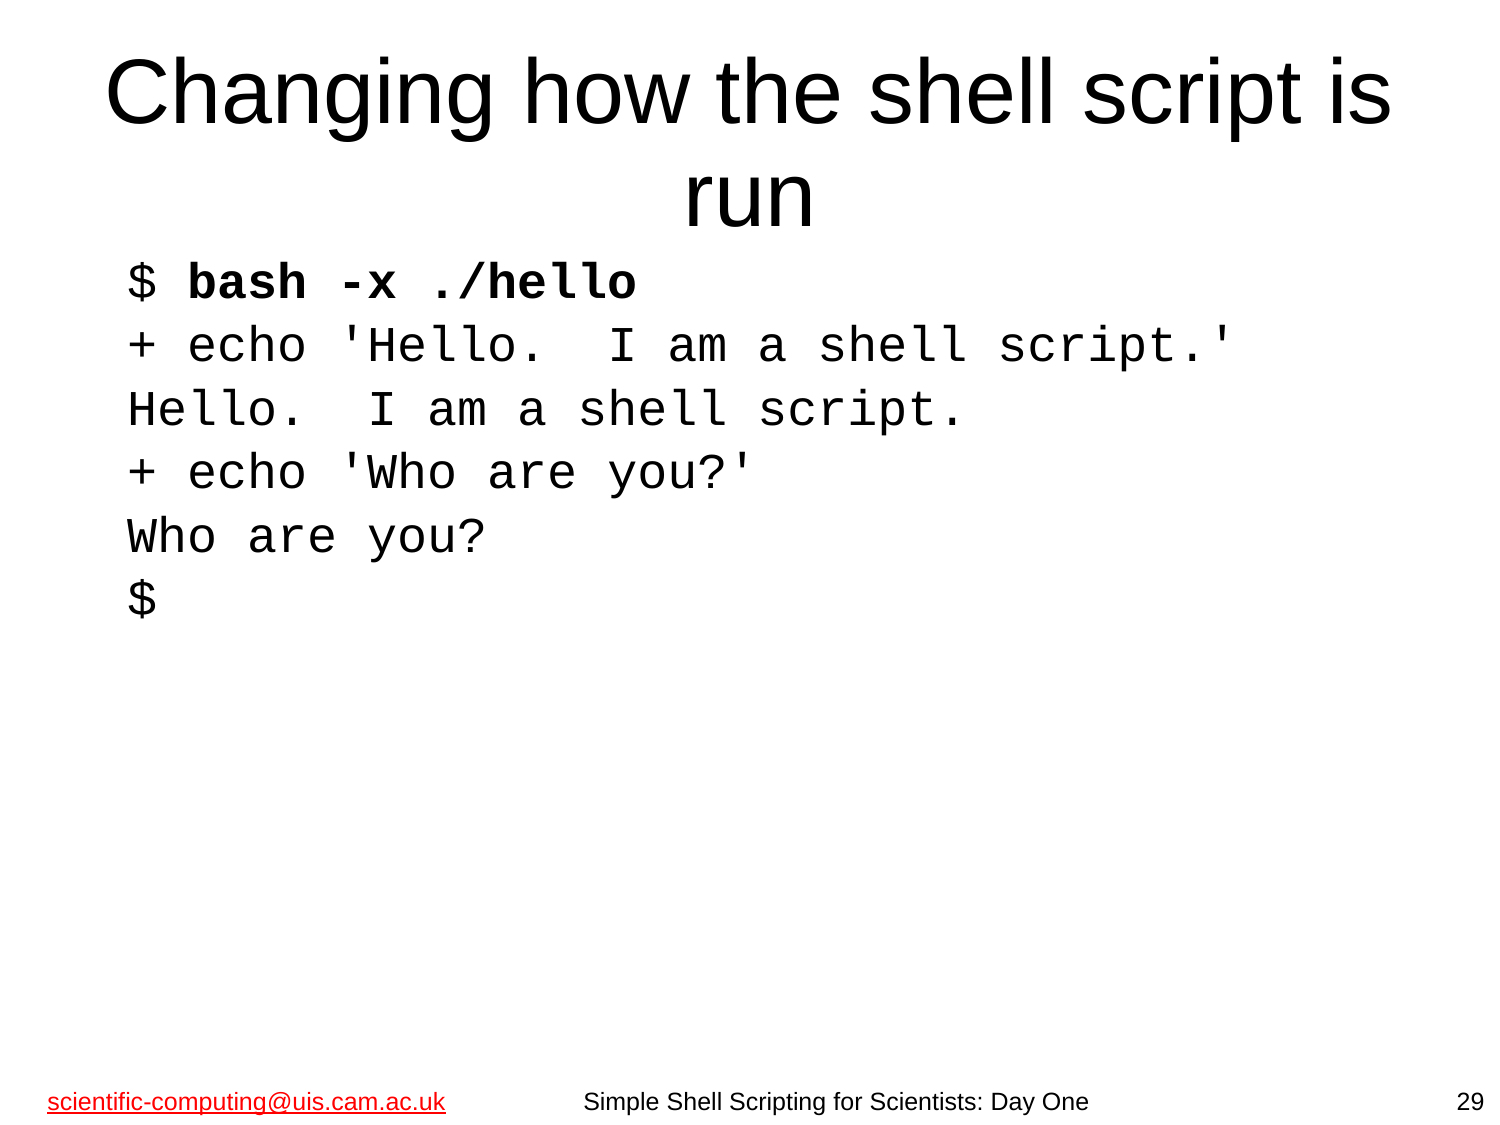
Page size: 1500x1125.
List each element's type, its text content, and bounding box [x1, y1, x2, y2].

list $ bash -x ./hello + echo 'Hello. I am a shell script.' Hello. I am a shell script. + echo 'Who are you?' Who are you? $ [112, 249, 1388, 1063]
title Changing how the shell script is run [50, 24, 1450, 262]
